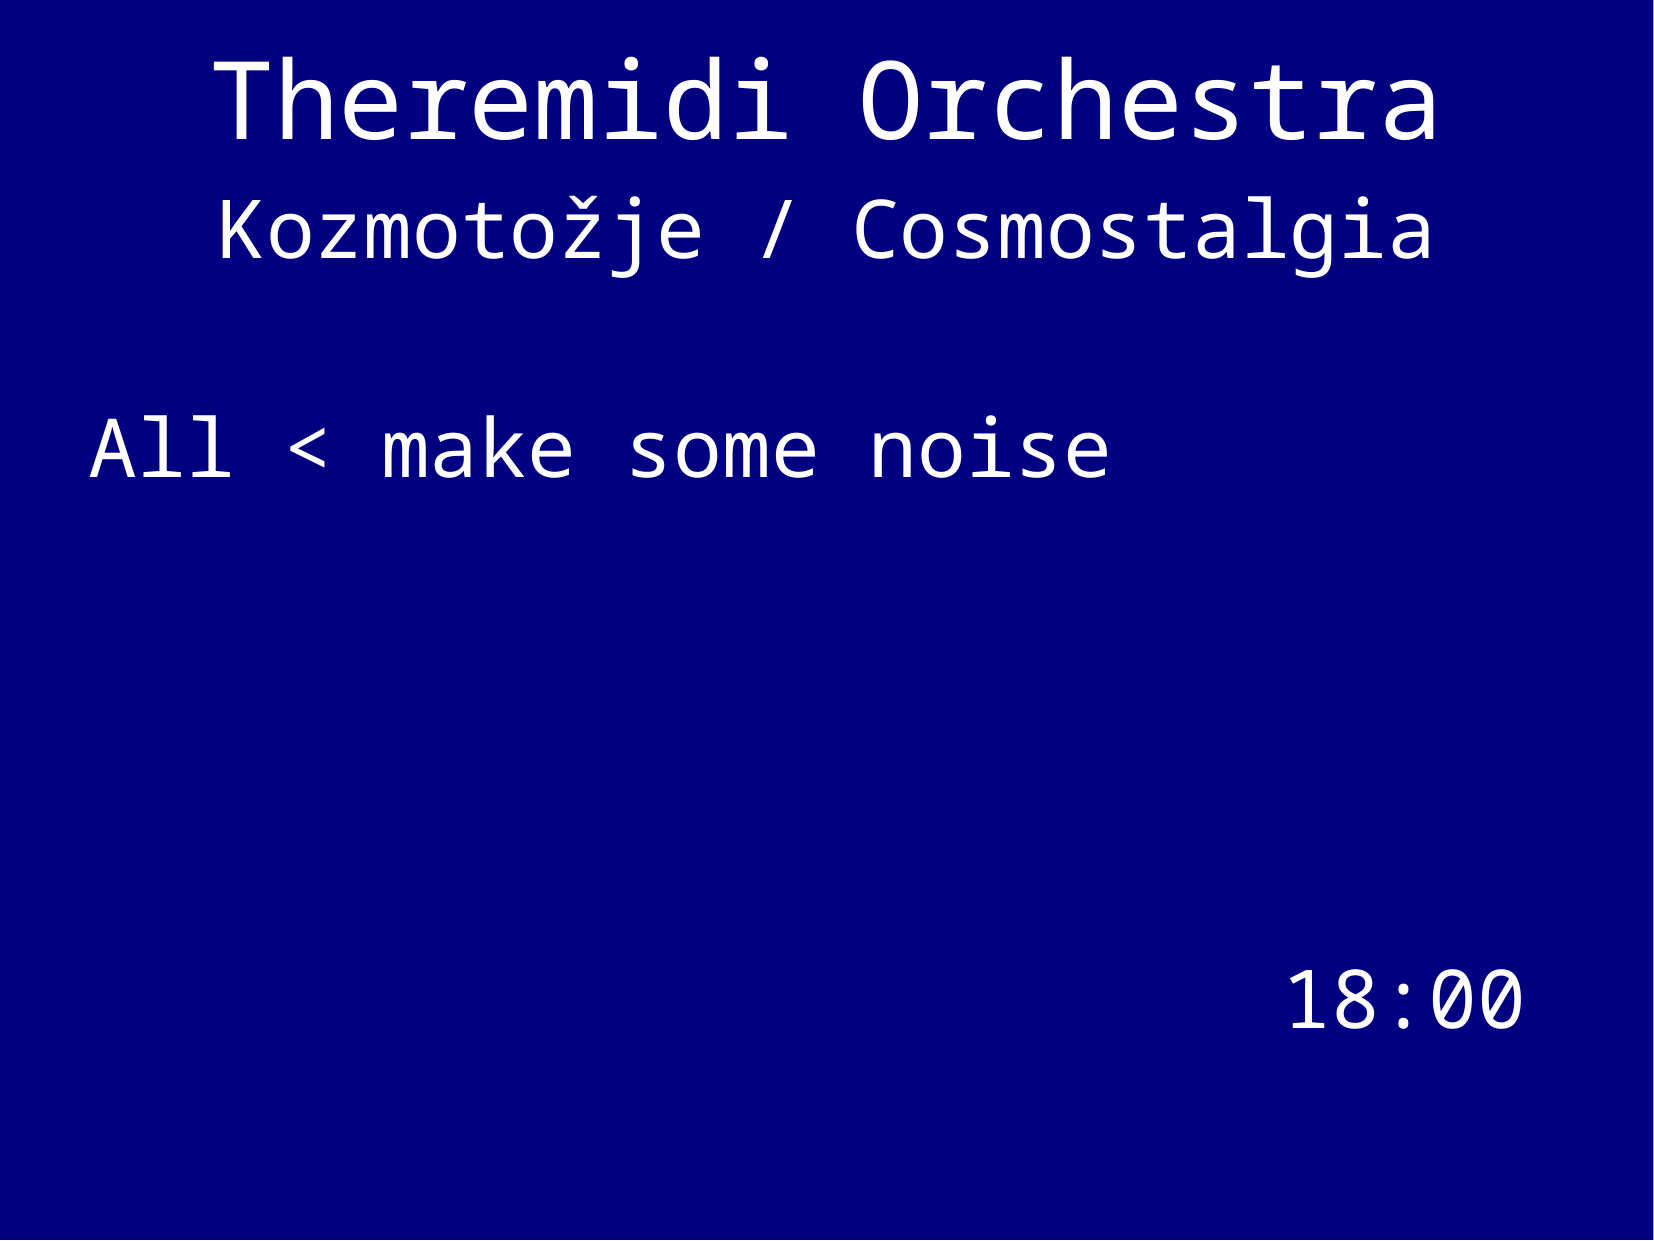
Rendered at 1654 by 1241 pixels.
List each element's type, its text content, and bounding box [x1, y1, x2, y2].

title Theremidi Orchestra Kozmotožje / Cosmostalgia [82, 49, 1571, 257]
subtitle All < make some noise [88, 272, 1566, 1063]
text_box 18:00 [1282, 900, 1620, 1096]
